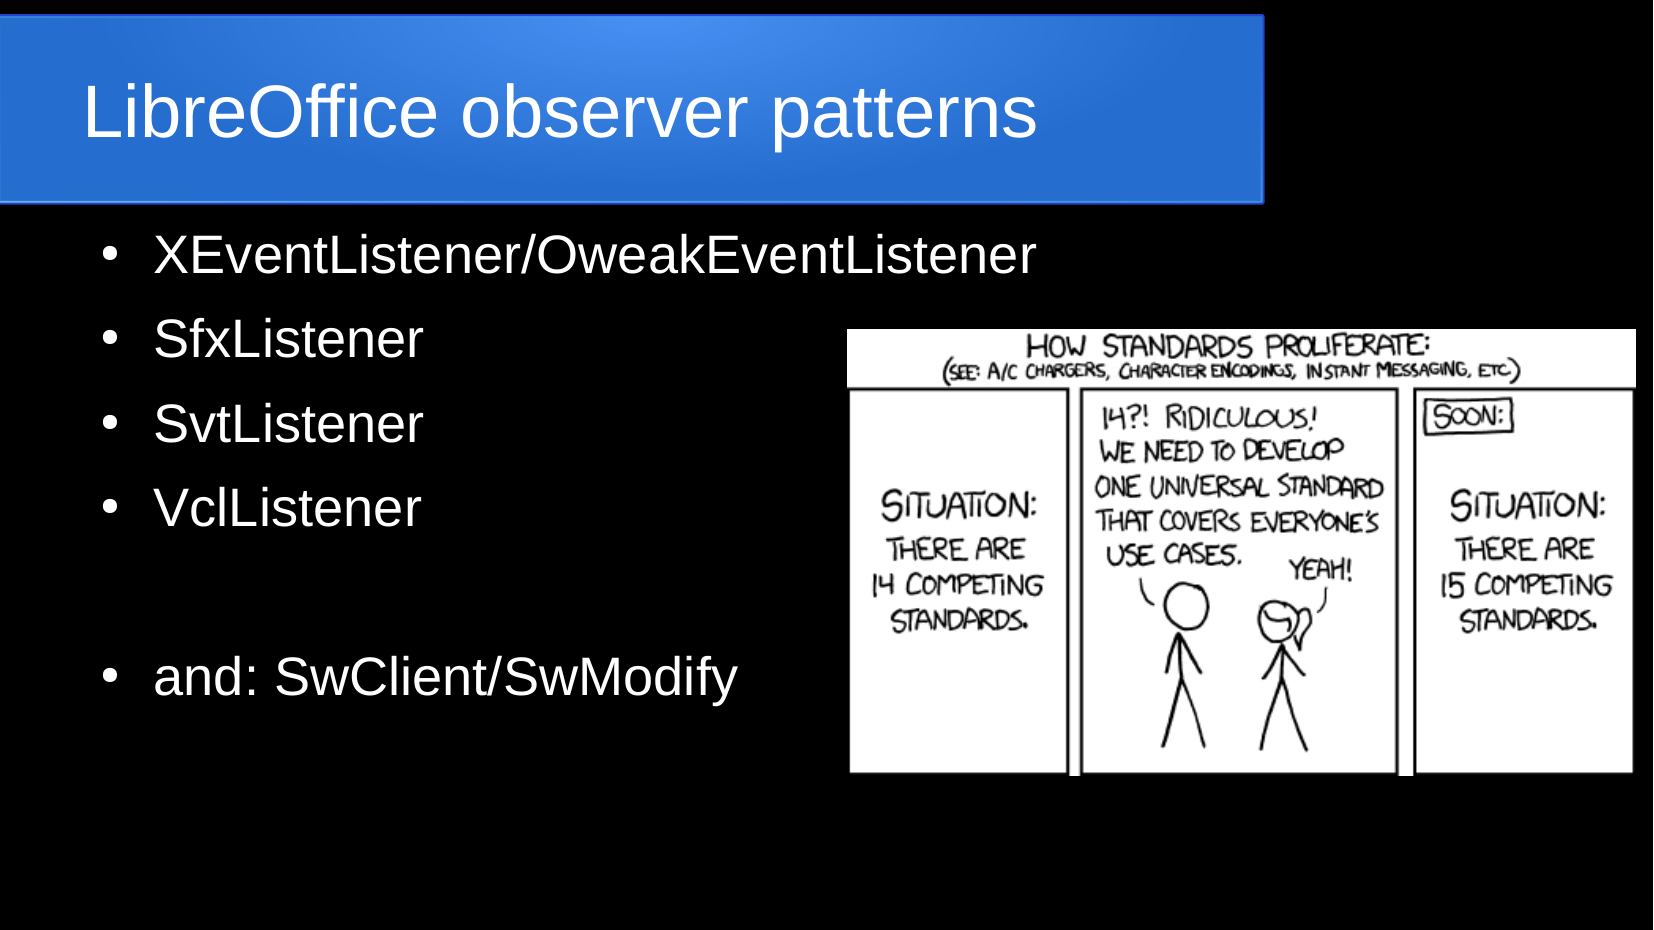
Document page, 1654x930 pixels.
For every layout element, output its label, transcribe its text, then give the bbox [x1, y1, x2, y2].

title LibreOffice observer patterns [82, 35, 1234, 189]
picture [847, 329, 1636, 776]
list XEventListener/OweakEventListener SfxListener SvtListener VclListener and: SwClient/SwModify [82, 224, 1571, 764]
